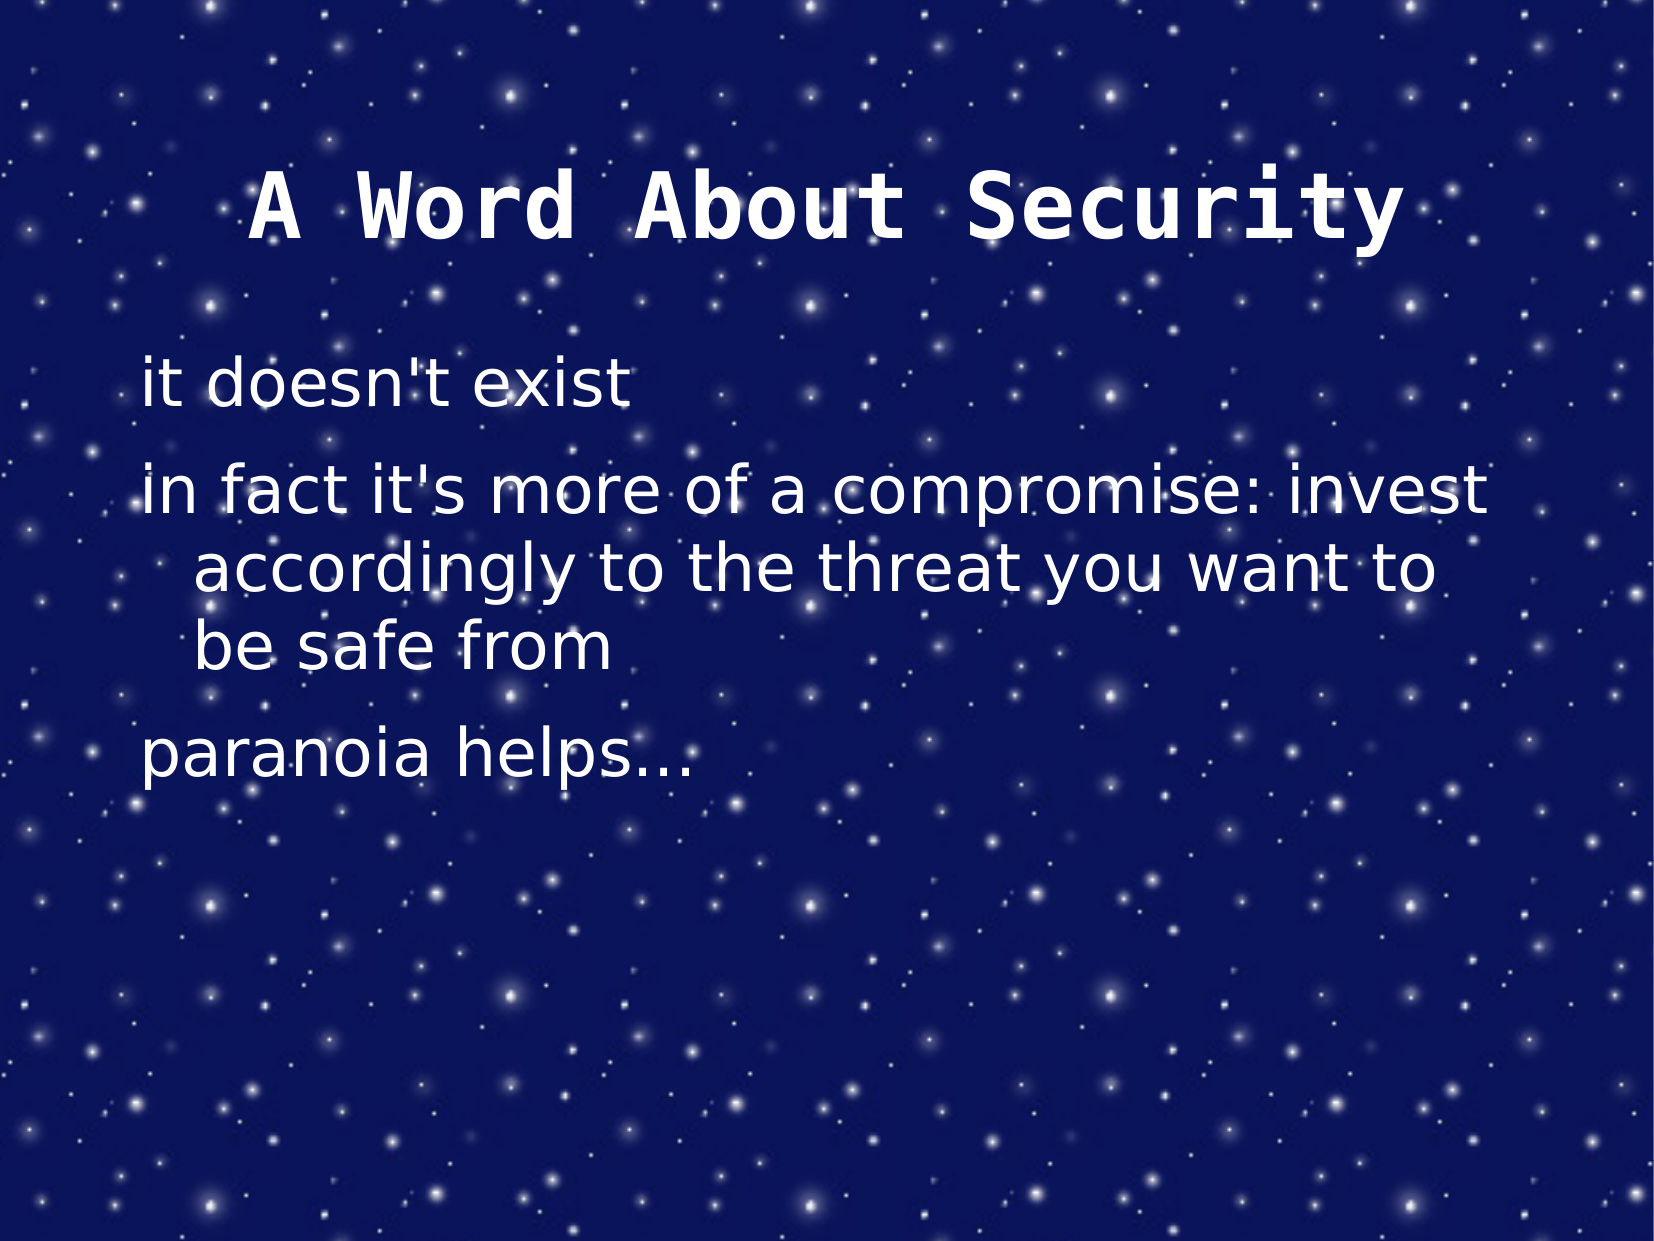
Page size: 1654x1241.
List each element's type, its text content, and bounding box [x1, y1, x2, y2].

picture [0, 0, 1654, 1241]
title A Word About Security [121, 102, 1534, 310]
list it doesn't exist in fact it's more of a compromise: invest accordingly to the threat you want to be safe from paranoia helps... [121, 344, 1534, 1127]
